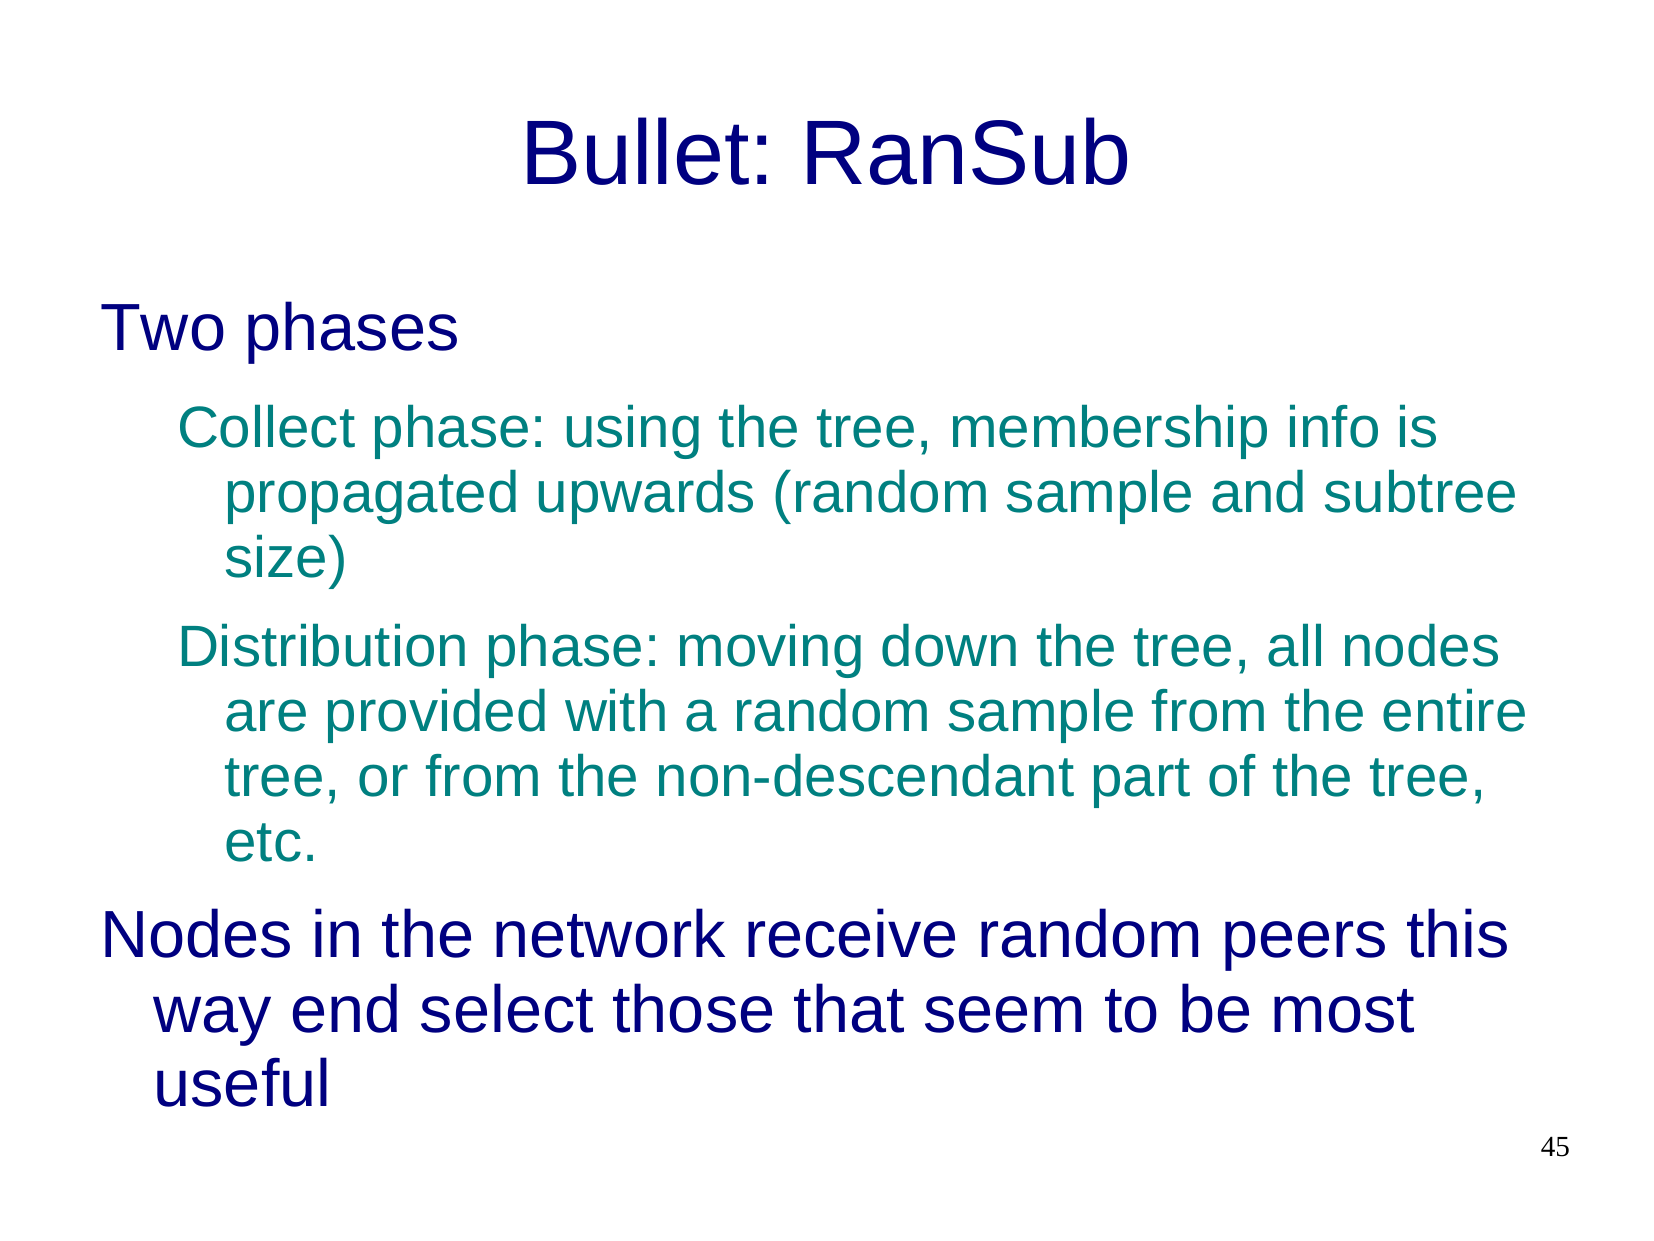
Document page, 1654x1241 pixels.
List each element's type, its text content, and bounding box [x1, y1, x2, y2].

title Bullet: RanSub [82, 49, 1571, 257]
list Two phases Collect phase: using the tree, membership info is propagated upwards (random sample and subtree size) Distribution phase: moving down the tree, all nodes are provided with a random sample from the entire tree, or from the non-descendant part of the tree, etc. Nodes in the network receive random peers this way end select those that seem to be most useful [82, 290, 1571, 1120]
